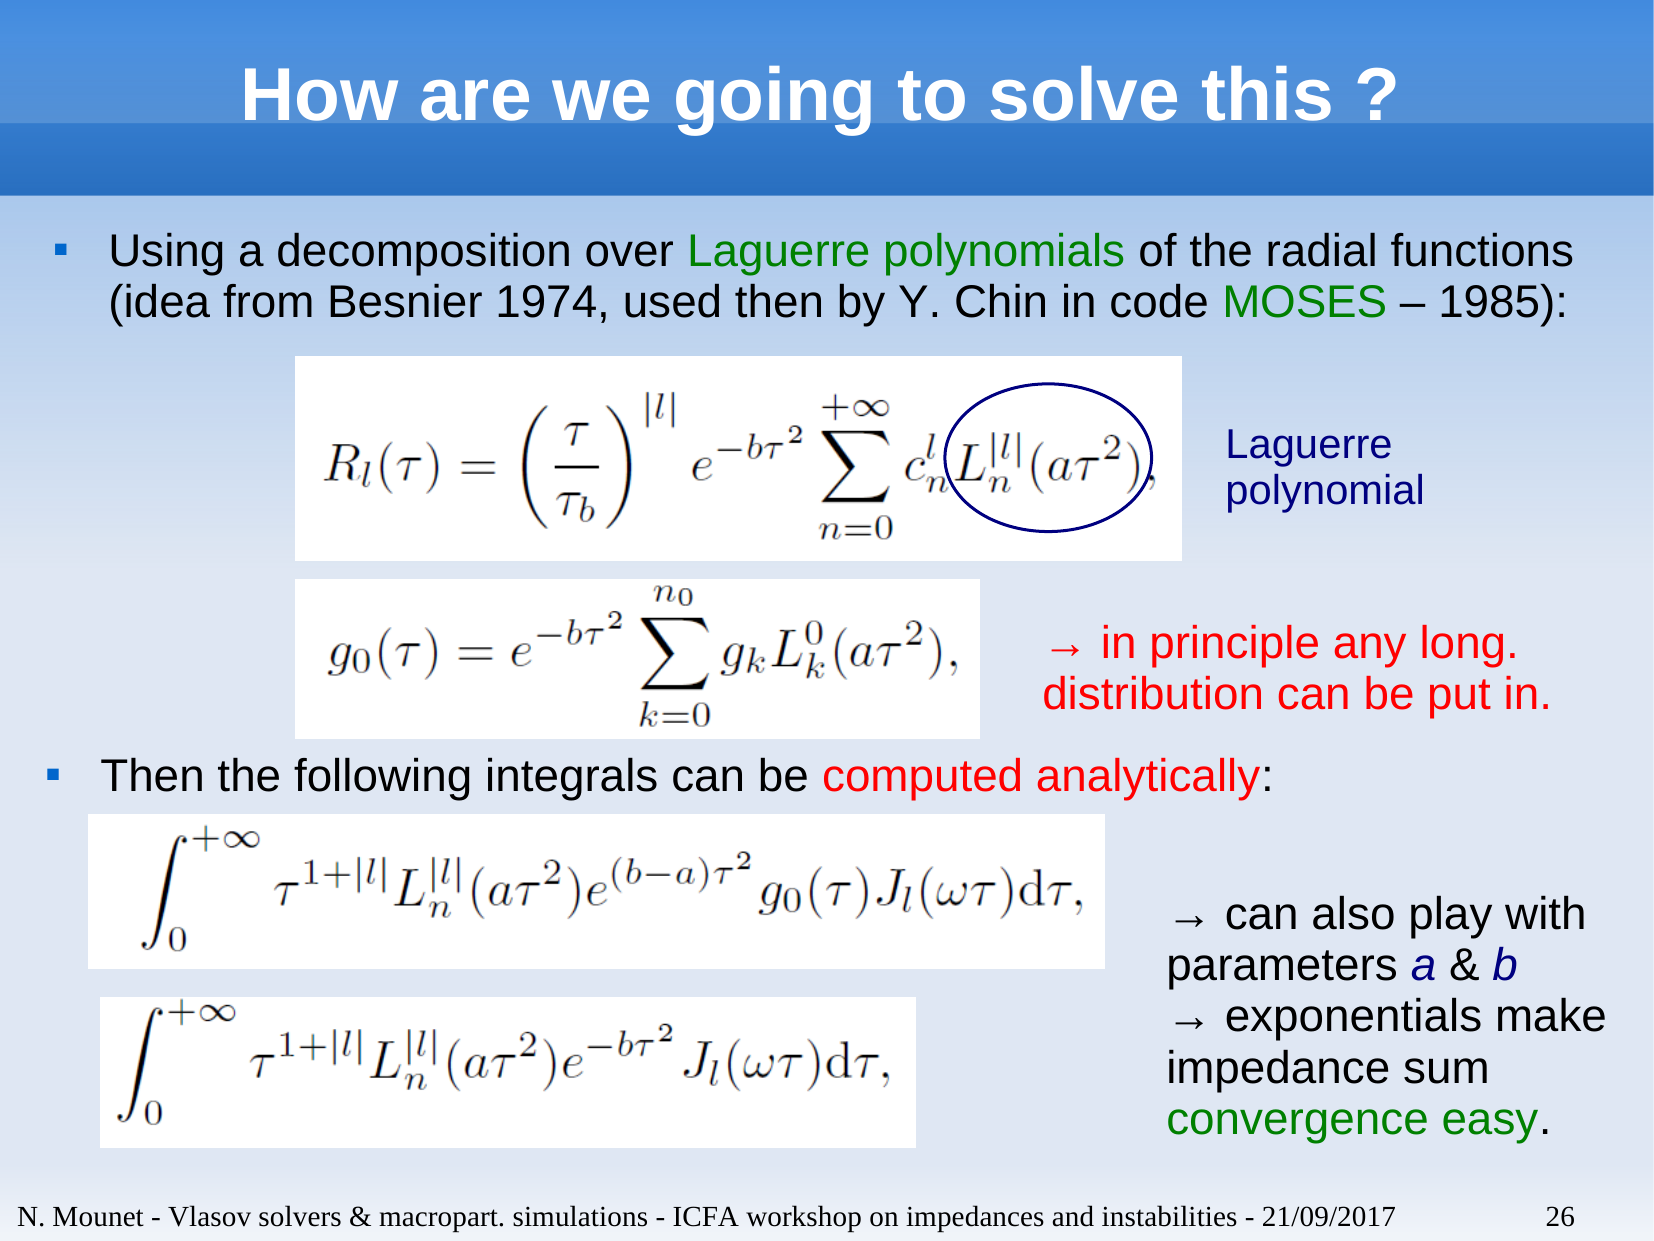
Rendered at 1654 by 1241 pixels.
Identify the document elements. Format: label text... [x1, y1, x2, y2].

list Then the following integrals can be computed analytically: [29, 750, 1605, 1105]
title How are we going to solve this ? [76, 1, 1565, 188]
text_box [944, 383, 1152, 532]
list Using a decomposition over Laguerre polynomials of the radial functions (idea from Besnier 1974, used then by Y. Chin in code MOSES – 1985): [37, 225, 1613, 580]
text_box Laguerre polynomial [1210, 413, 1536, 522]
text_box → can also play with parameters a & b → exponentials make impedance sum convergence easy. [1151, 880, 1625, 1152]
text_box → in principle any long. distribution can be put in. [1027, 609, 1560, 727]
picture [0, 0, 1654, 1241]
